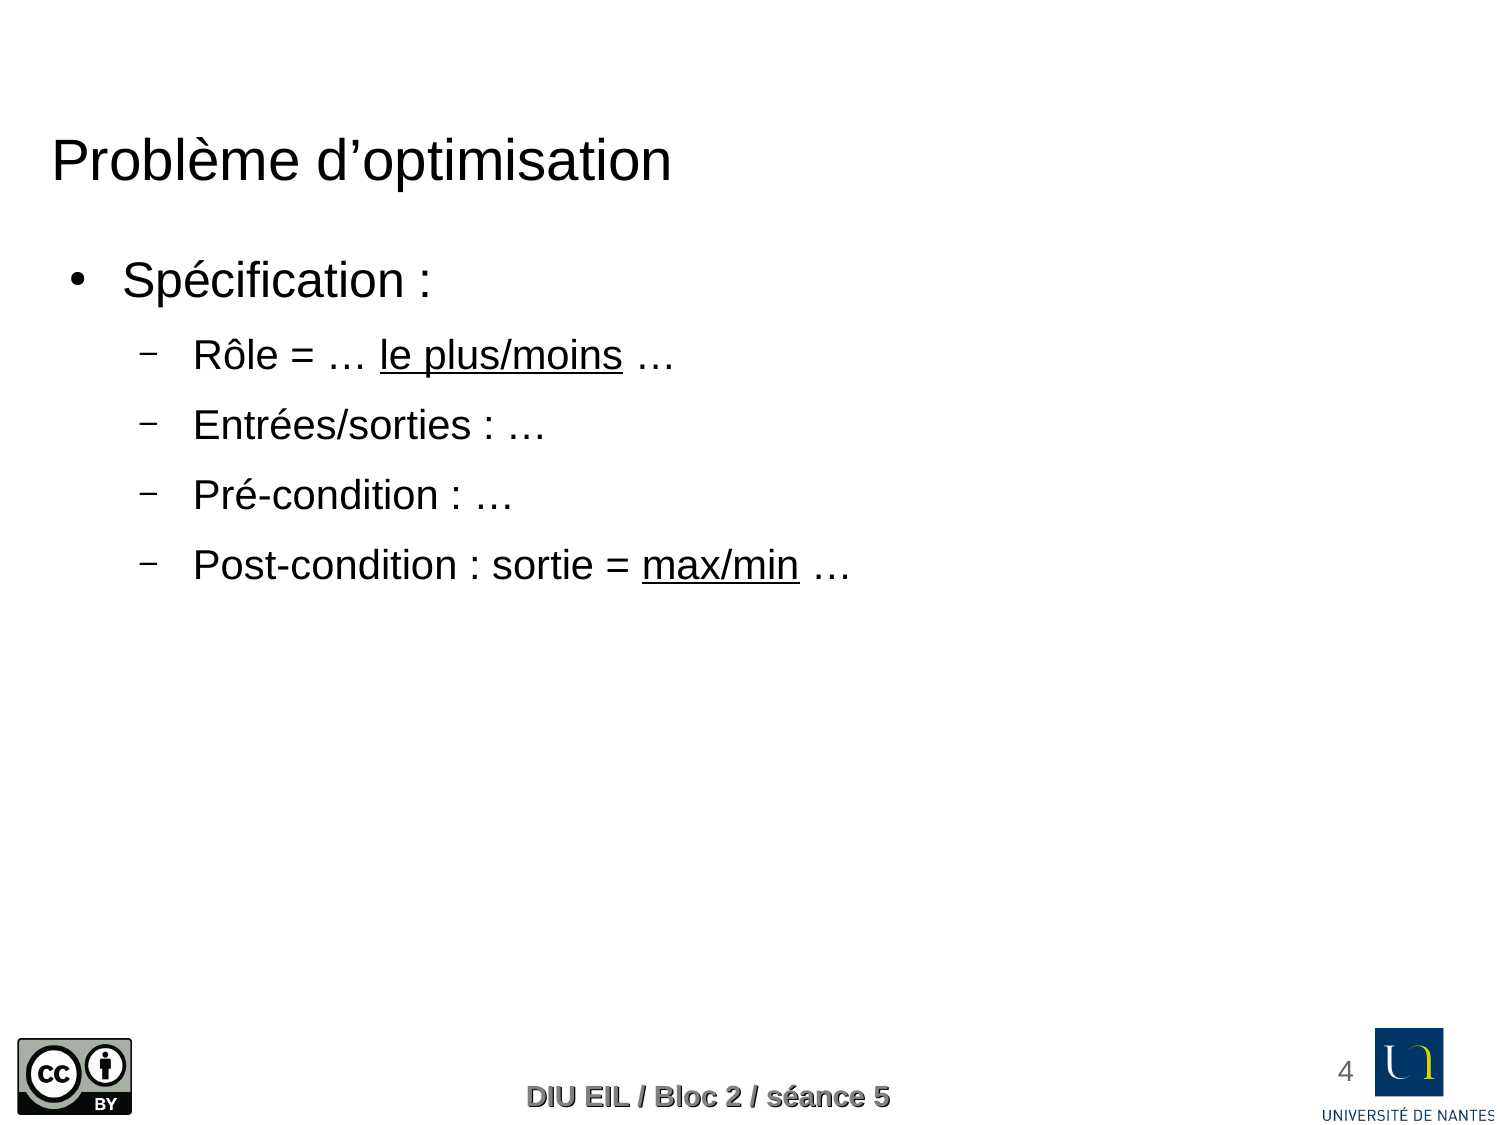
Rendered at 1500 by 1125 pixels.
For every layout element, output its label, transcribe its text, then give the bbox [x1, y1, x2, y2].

picture [1323, 1028, 1495, 1121]
list Spécification : Rôle = … le plus/moins … Entrées/sorties : … Pré-condition : … Post-condition : sortie = max/min … [51, 252, 1449, 1064]
picture [17, 1038, 132, 1115]
title Problème d’optimisation [51, 97, 1449, 223]
